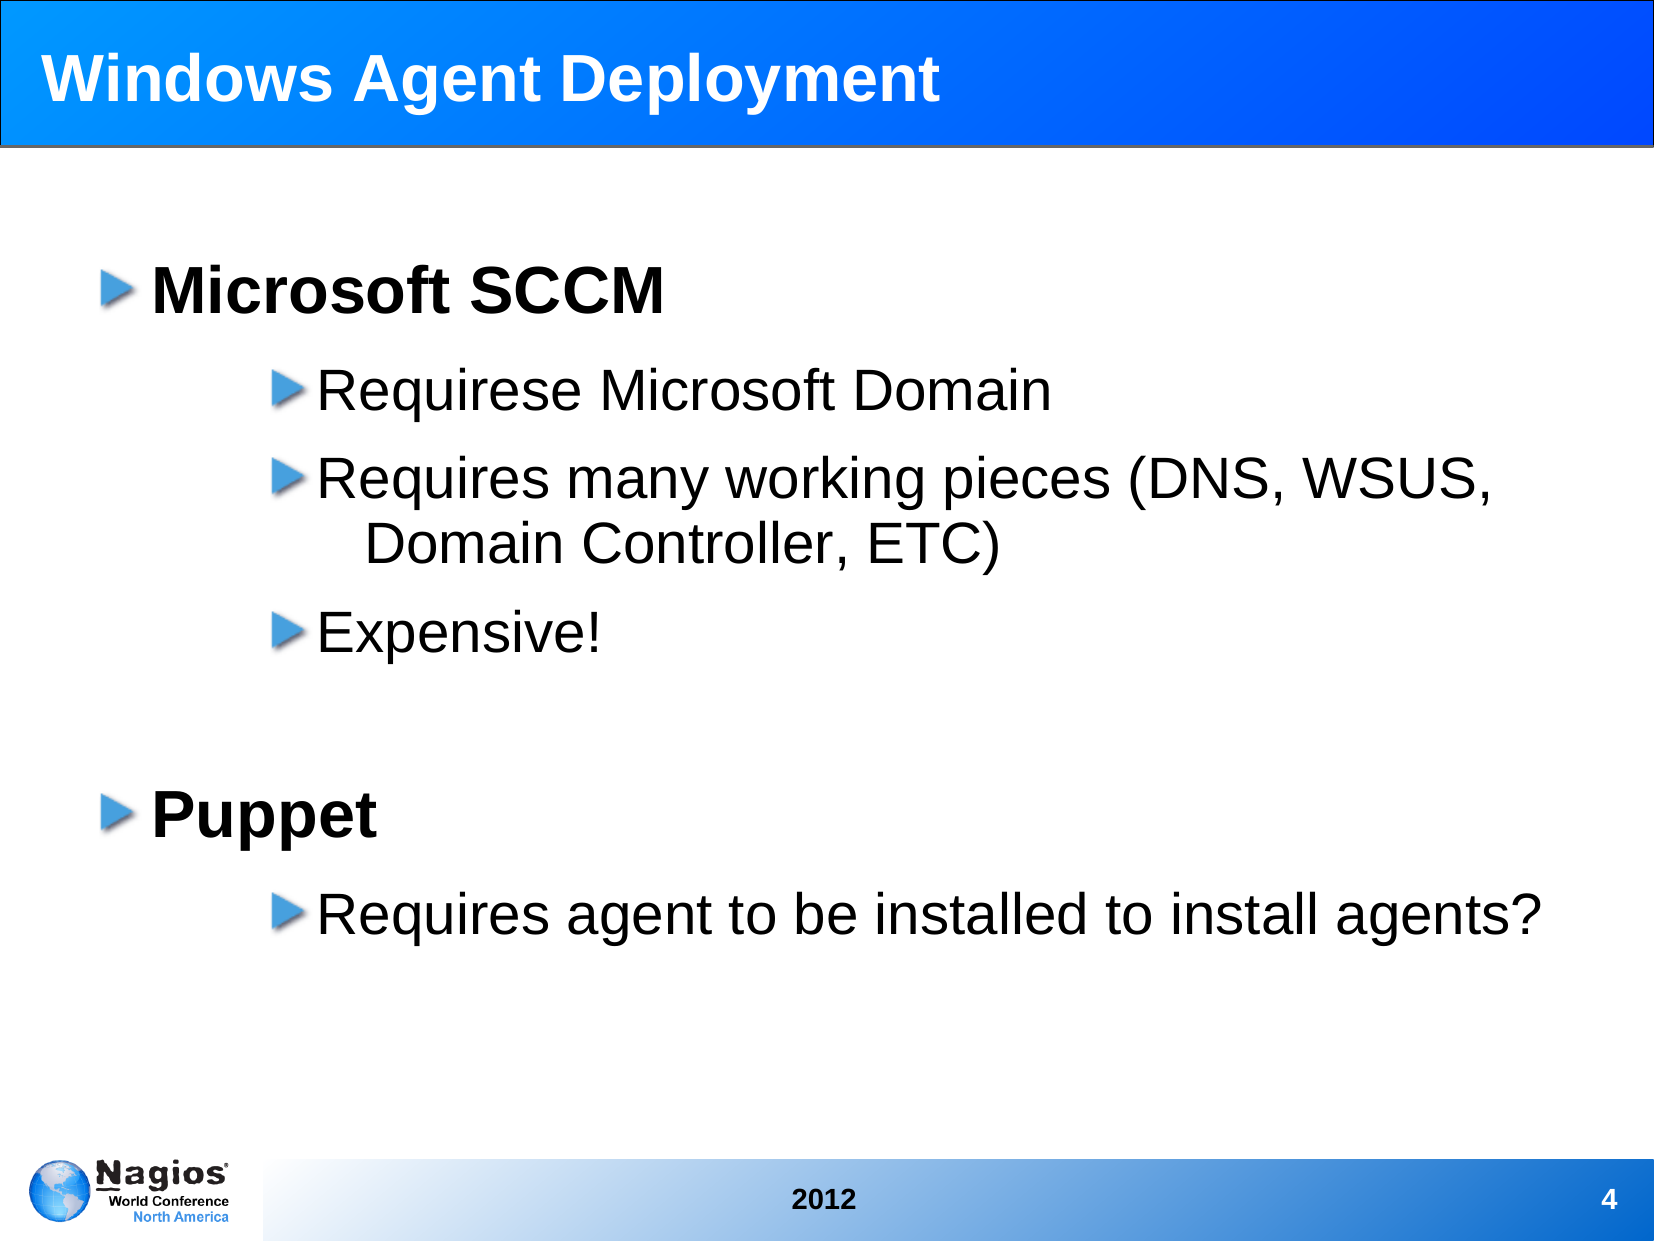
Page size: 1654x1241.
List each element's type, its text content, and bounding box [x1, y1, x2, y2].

list Microsoft SCCM Requirese Microsoft Domain Requires many working pieces (DNS, WSUS, Domain Controller, ETC) Expensive! Puppet Requires agent to be installed to install agents? [80, 253, 1569, 1058]
title Windows Agent Deployment [41, 36, 1248, 120]
picture [29, 1159, 229, 1235]
